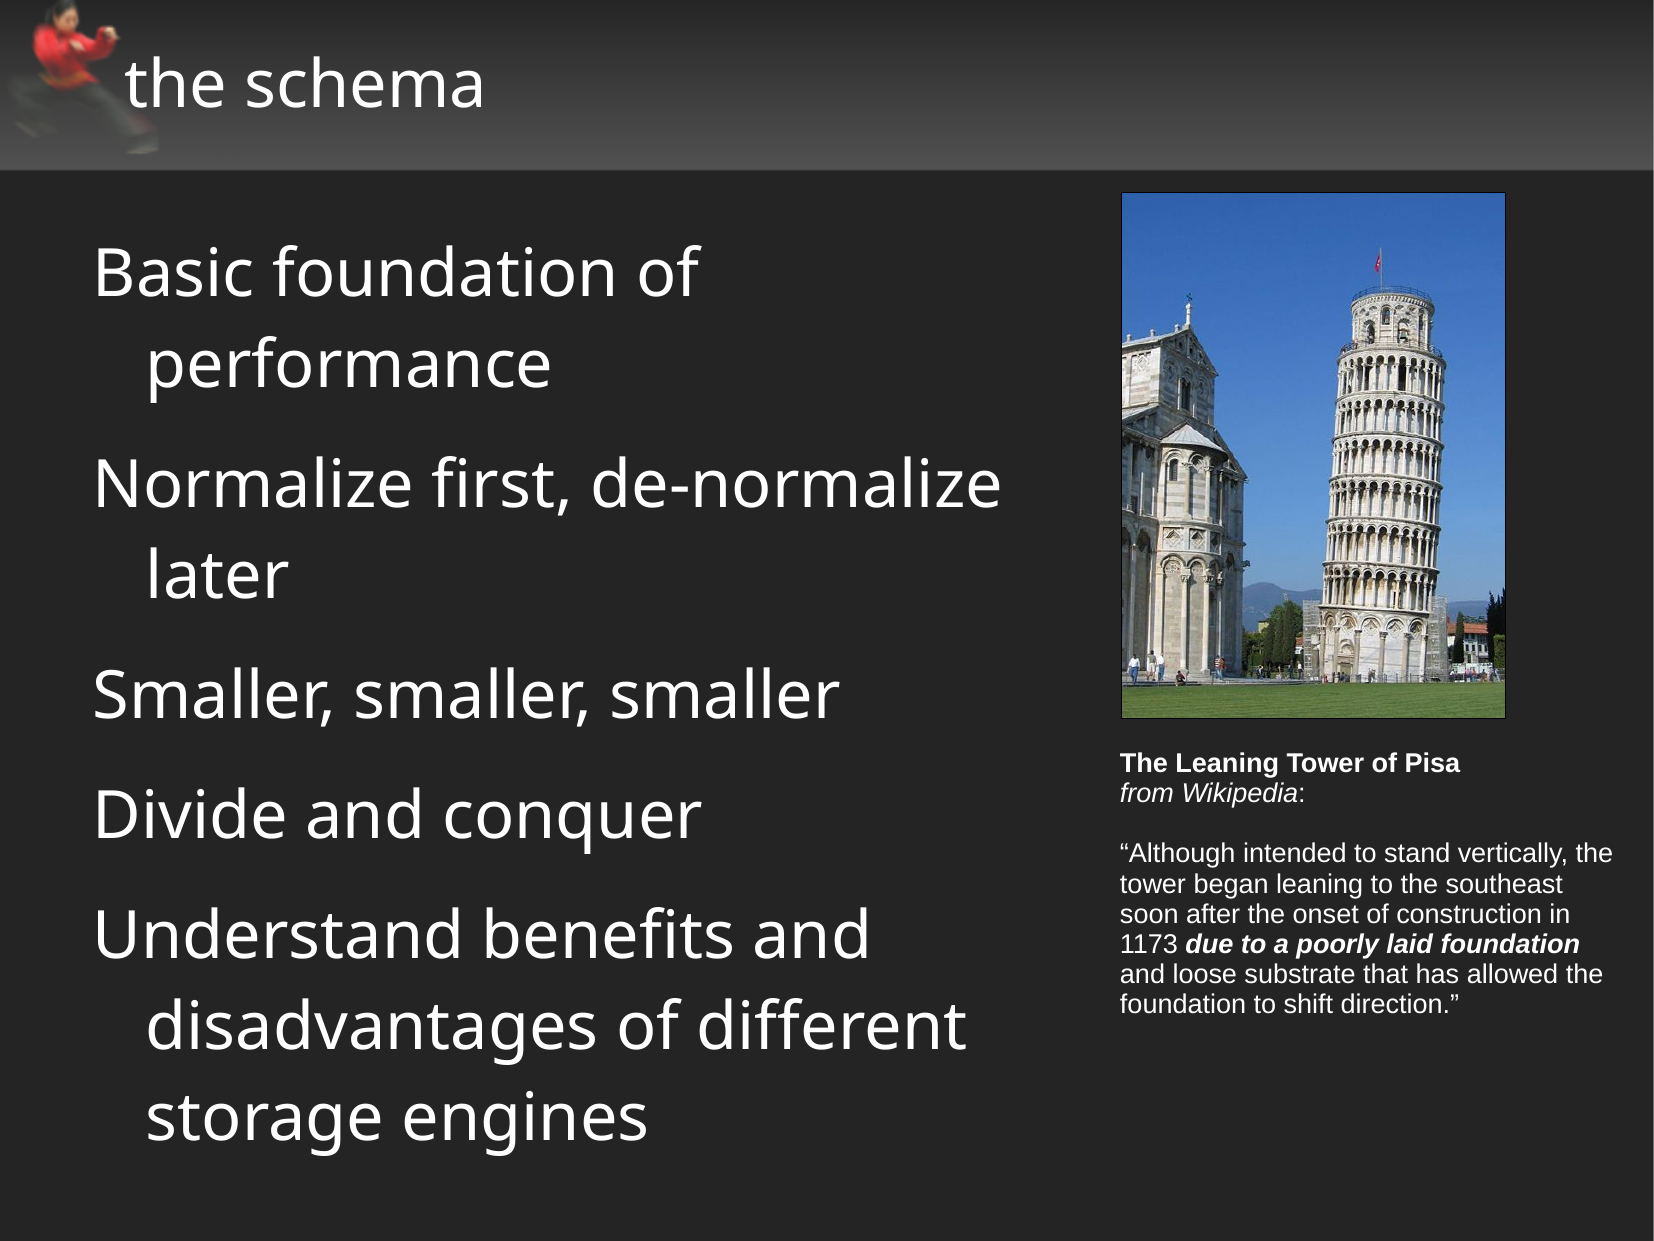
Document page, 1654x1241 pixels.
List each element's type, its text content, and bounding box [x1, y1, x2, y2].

title the schema [124, 31, 1625, 133]
picture [0, 0, 1654, 1241]
text_box The Leaning Tower of Pisa from Wikipedia: “Although intended to stand vertically, the tower began leaning to the southeast soon after the onset of construction in 1173 due to a poorly laid foundation and loose substrate that has allowed the foundation to shift direction.” [1105, 740, 1631, 1070]
list Basic foundation of performance Normalize first, de-normalize later Smaller, smaller, smaller Divide and conquer Understand benefits and disadvantages of different storage engines [75, 225, 1088, 1073]
